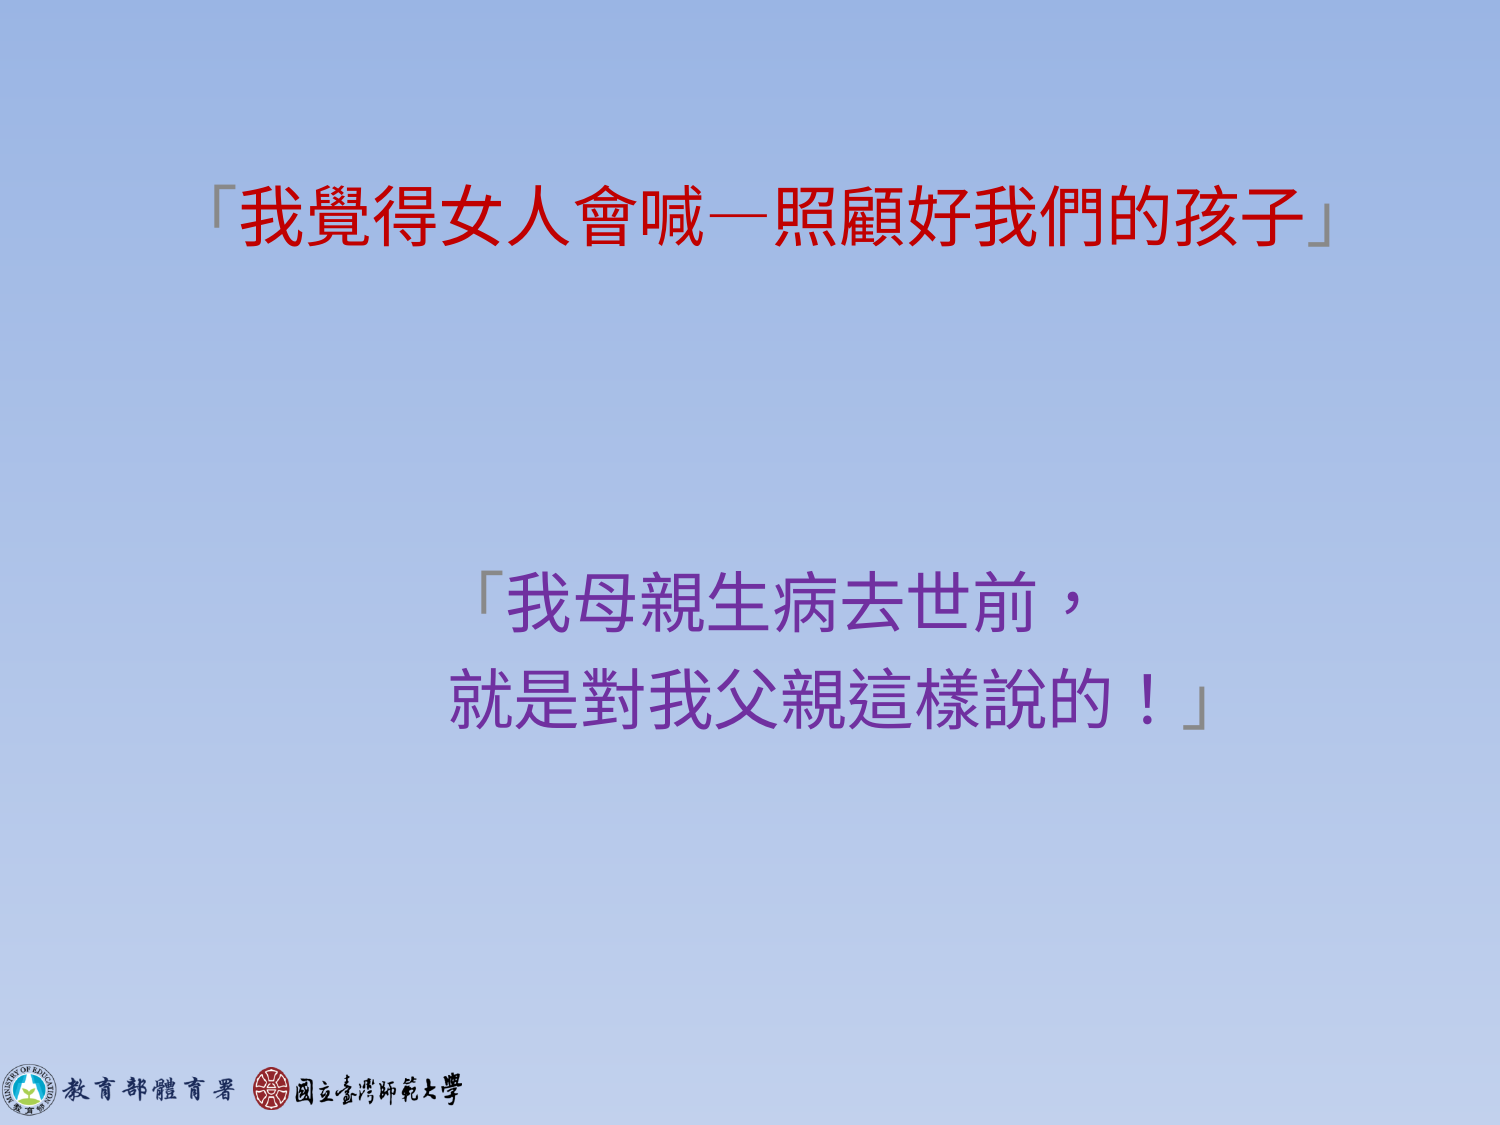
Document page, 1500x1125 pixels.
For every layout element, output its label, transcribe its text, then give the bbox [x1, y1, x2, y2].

subtitle 「我覺得女人會喊—照顧好我們的孩子」 「我母親生病去世前， 就是對我父親這樣說的！」 [140, 70, 1405, 358]
